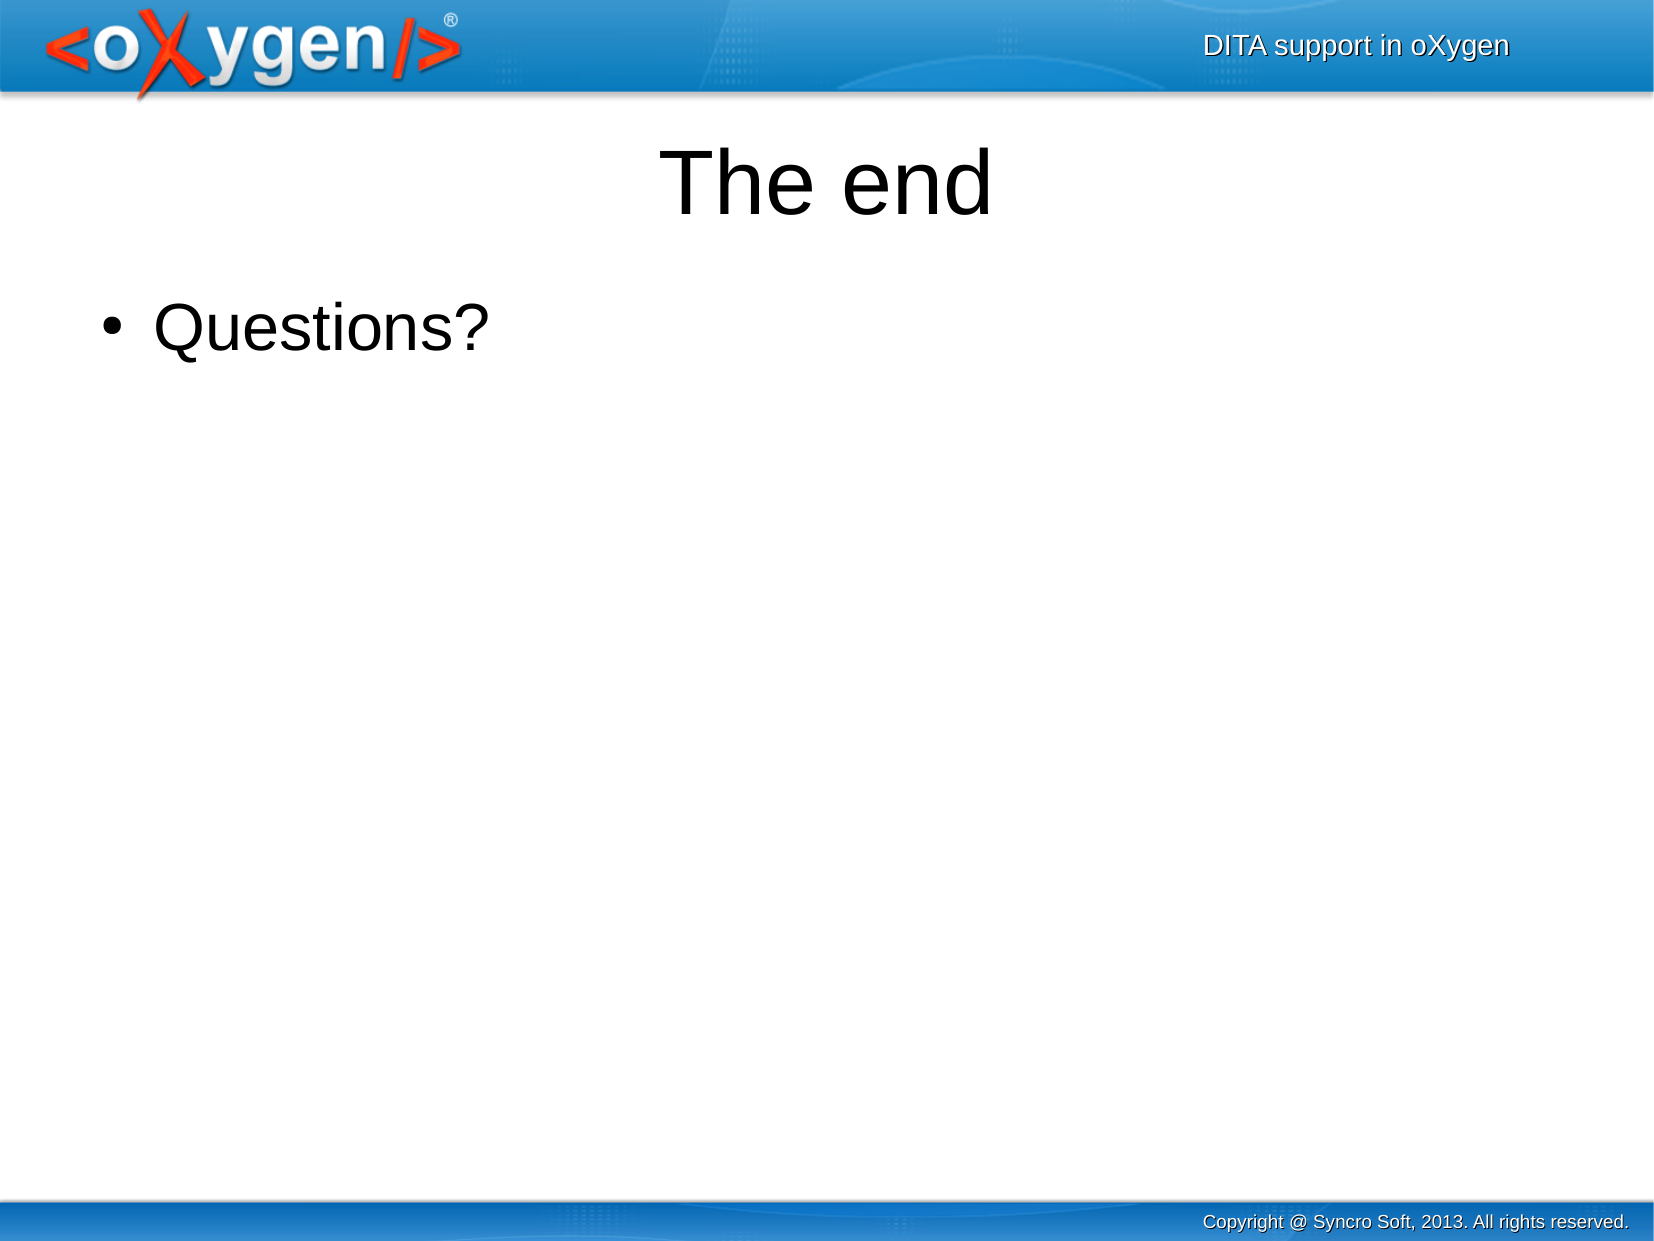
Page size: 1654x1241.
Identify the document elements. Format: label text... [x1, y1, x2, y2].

title The end [82, 78, 1571, 287]
picture [0, 1195, 1654, 1241]
list Questions? [82, 290, 1571, 1010]
picture [0, 0, 1654, 109]
